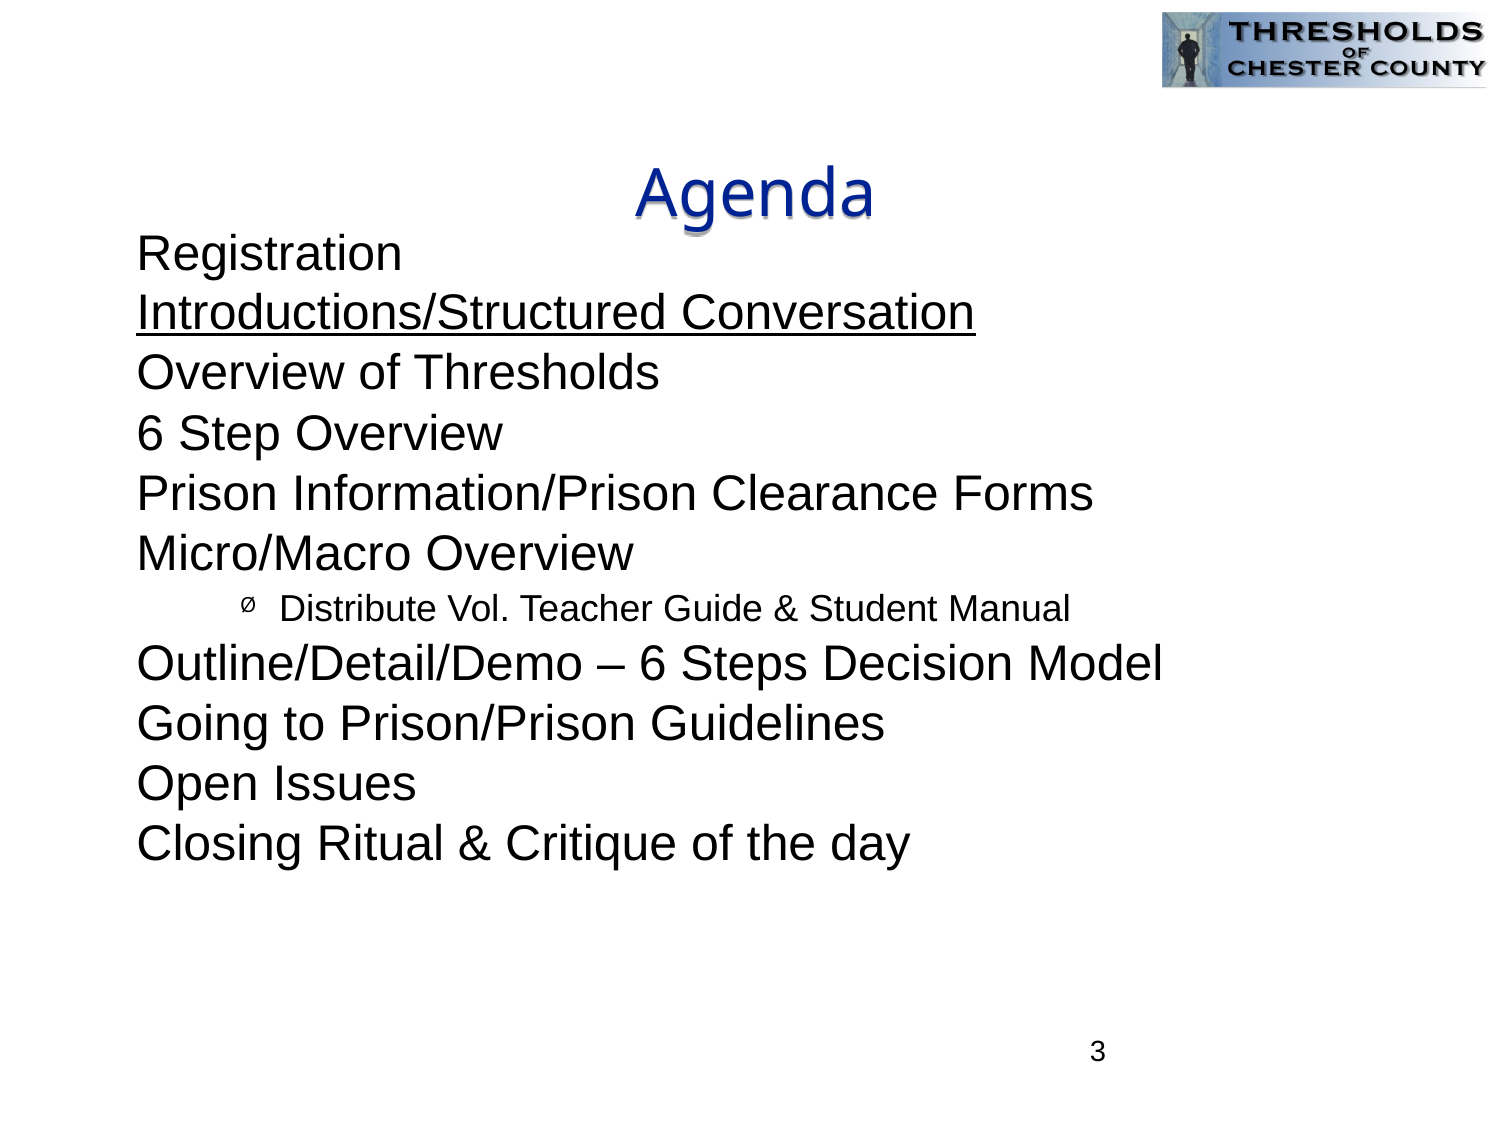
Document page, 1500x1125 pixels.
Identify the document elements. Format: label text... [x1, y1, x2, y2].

title Agenda [137, 62, 1375, 163]
text_box Registration Introductions/Structured Conversation Overview of Thresholds 6 Step Overview Prison Information/Prison Clearance Forms Micro/Macro Overview Distribute Vol. Teacher Guide & Student Manual Outline/Detail/Demo – 6 Steps Decision Model Going to Prison/Prison Guidelines Open Issues Closing Ritual & Critique of the day [75, 212, 1450, 885]
text_box 3 [1074, 1025, 1388, 1101]
